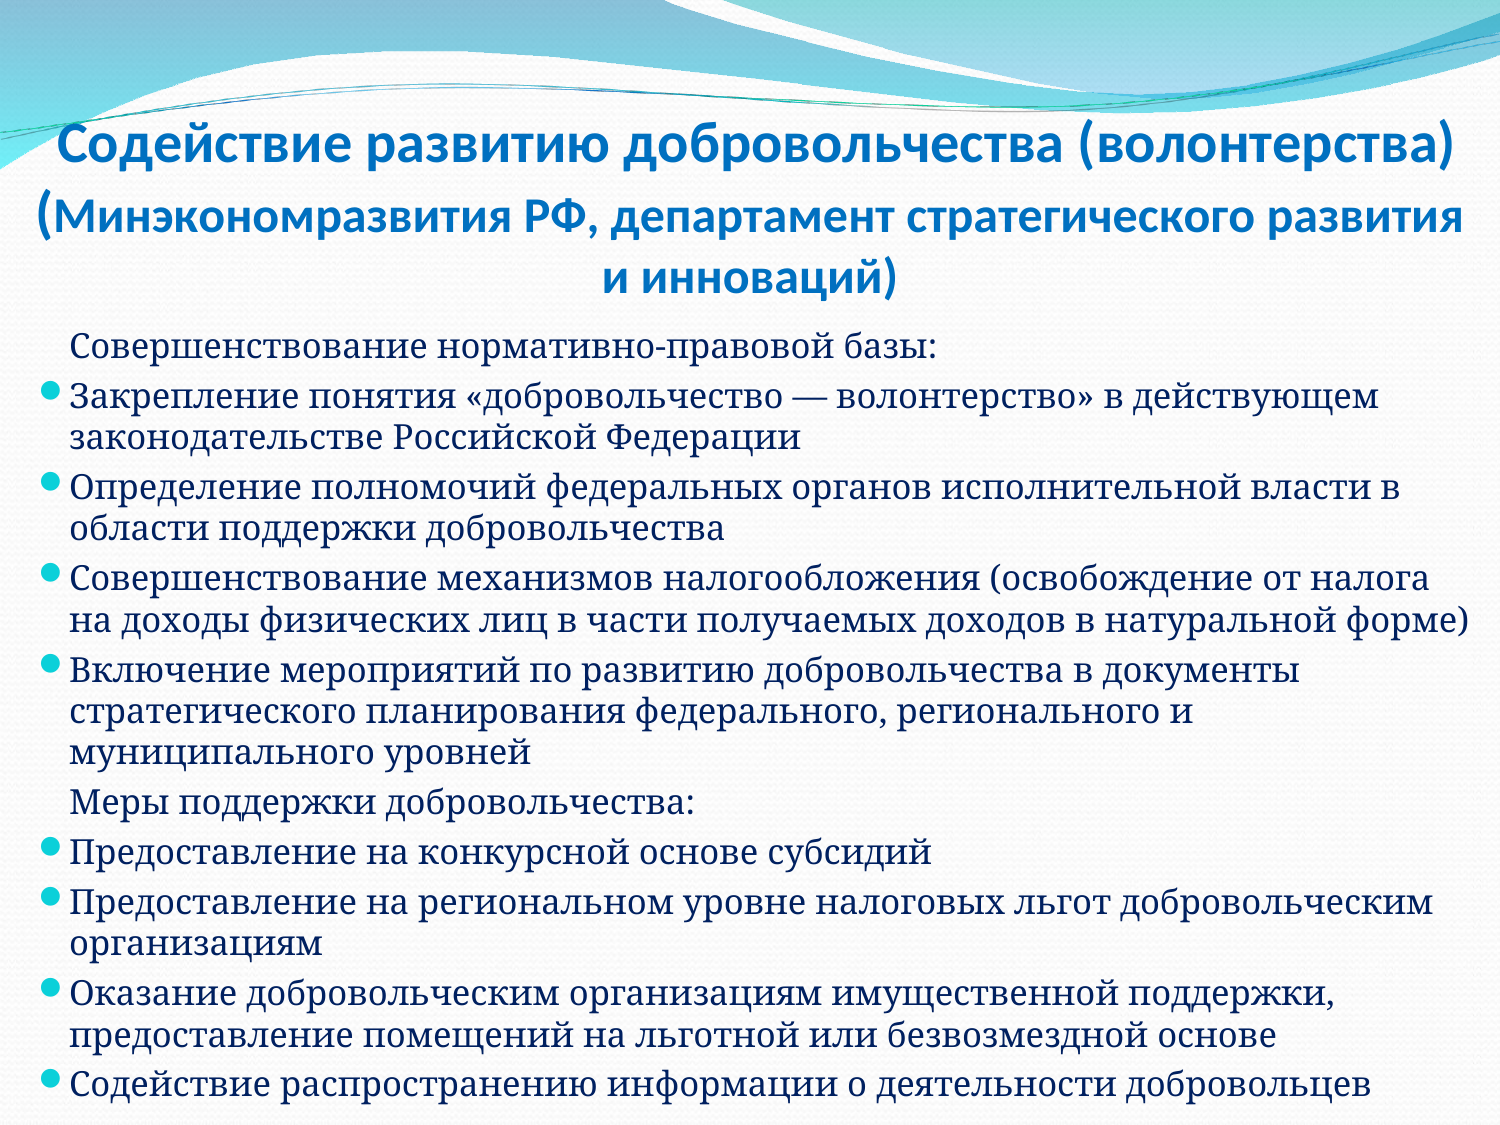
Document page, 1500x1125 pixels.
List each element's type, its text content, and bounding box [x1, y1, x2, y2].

list Совершенствование нормативно-правовой базы: Закрепление понятия «добровольчество — волонтерство» в действующем законодательстве Российской Федерации Определение полномочий федеральных органов исполнительной власти в области поддержки добровольчества Совершенствование механизмов налогообложения (освобождение от налога на доходы физических лиц в части получаемых доходов в натуральной форме) Включение мероприятий по развитию добровольчества в документы стратегического планирования федерального, регионального и муниципального уровней Меры поддержки добровольчества: Предоставление на конкурсной основе субсидий Предоставление на региональном уровне налоговых льгот добровольческим организациям Оказание добровольческим организациям имущественной поддержки, предоставление помещений на льготной или безвозмездной основе Содействие распространению информации о деятельности добровольцев [23, 316, 1489, 1125]
title Содействие развитию добровольчества (волонтерства) (Минэкономразвития РФ, департамент стратегического развития и инноваций) [23, 128, 1477, 304]
picture [0, 0, 1500, 1125]
